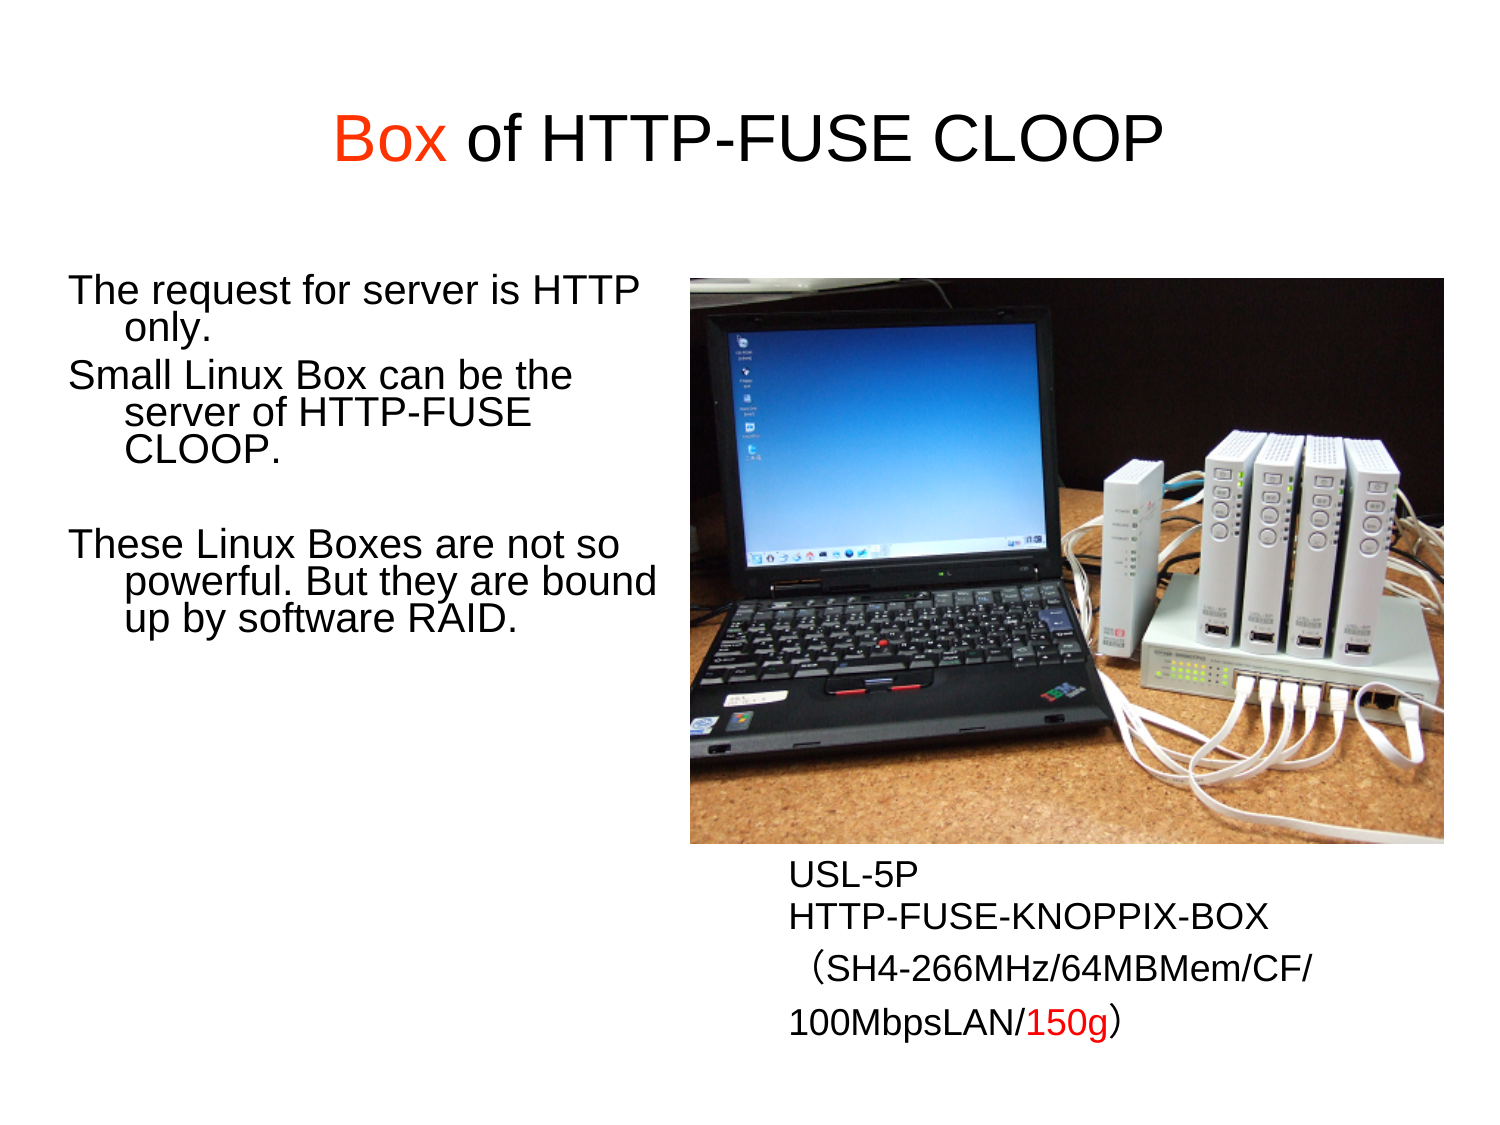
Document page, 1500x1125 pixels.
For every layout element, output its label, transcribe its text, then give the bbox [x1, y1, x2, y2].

list The request for server is HTTP only. Small Linux Box can be the server of HTTP-FUSE CLOOP. These Linux Boxes are not so powerful. But they are bound up by software RAID. [53, 267, 680, 1083]
title Box of HTTP-FUSE CLOOP [75, 45, 1426, 233]
text_box USL-5P HTTP-FUSE-KNOPPIX-BOX （SH4-266MHz/64MBMem/CF/ 100MbpsLAN/150g） [773, 846, 1471, 1055]
picture [690, 278, 1444, 844]
